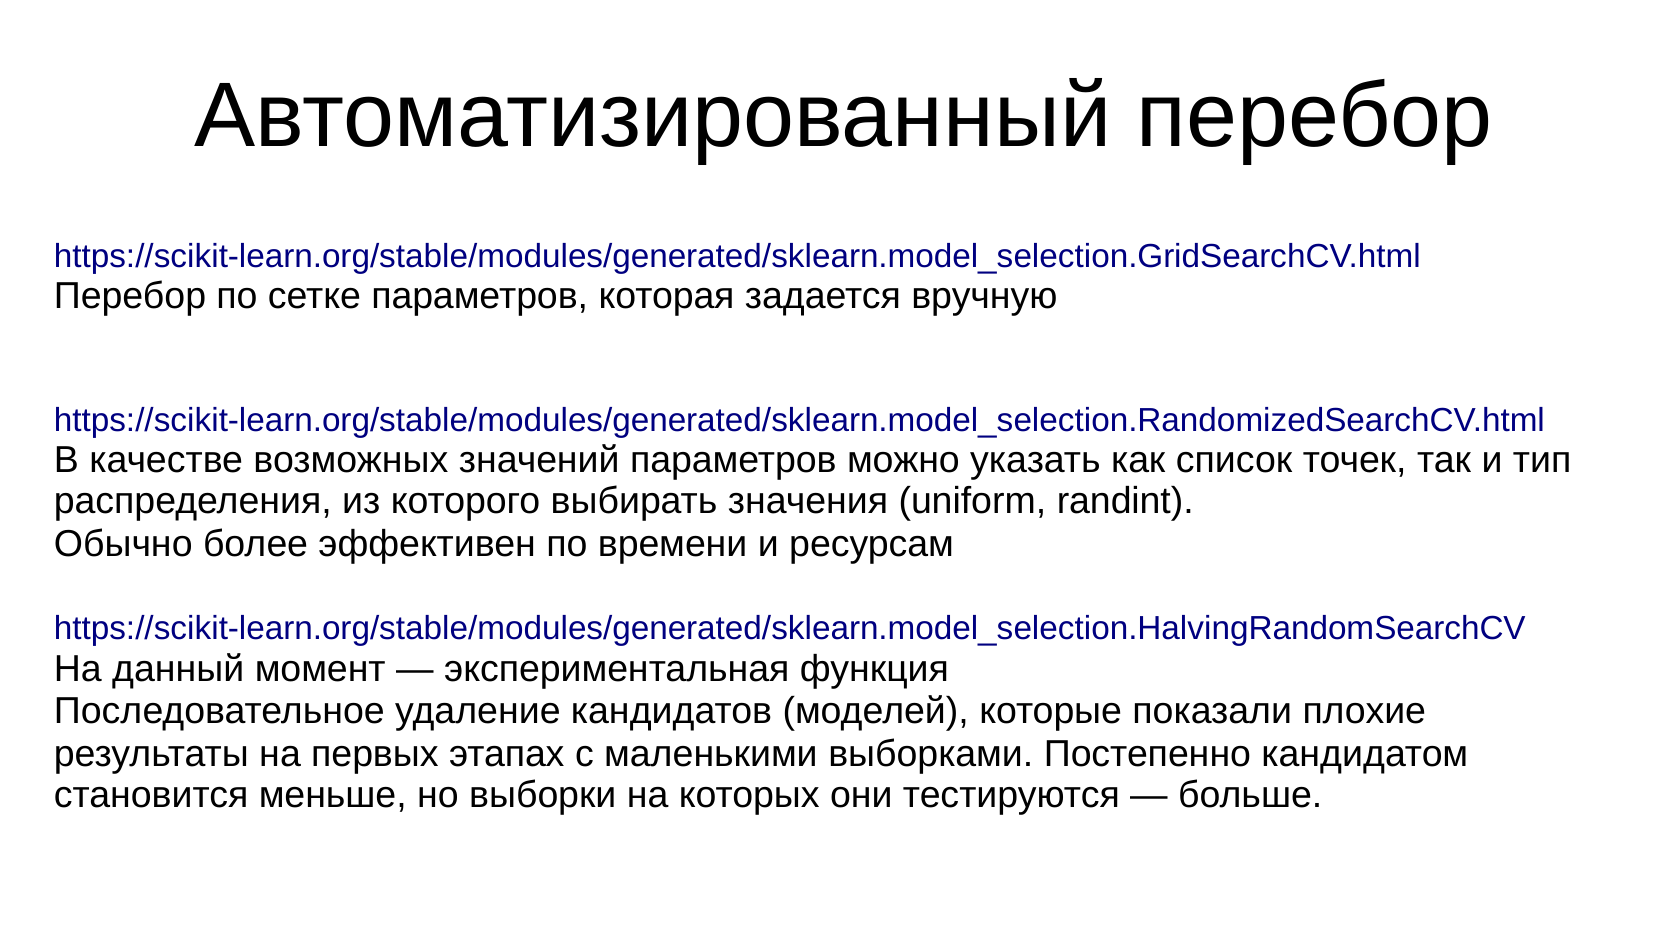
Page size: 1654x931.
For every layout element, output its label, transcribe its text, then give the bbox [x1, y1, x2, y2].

title Автоматизированный перебор [82, 37, 1571, 177]
subtitle [29, 177, 1625, 904]
text_box https://scikit-learn.org/stable/modules/generated/sklearn.model_selection.GridSearchCV.html Перебор по сетке параметров, которая задается вручную https://scikit-learn.org/stable/modules/generated/sklearn.model_selection.RandomizedSearchCV.html В качестве возможных значений параметров можно указать как список точек, так и тип распределения, из которого выбирать значения (uniform, randint). Обычно более эффективен по времени и ресурсам https://scikit-learn.org/stable/modules/generated/sklearn.model_selection.HalvingRandomSearchCV На данный момент — экспериментальная функция Последовательное удаление кандидатов (моделей), которые показали плохие результаты на первых этапах с маленькими выборками. Постепенно кандидатом становится меньше, но выборки на которых они тестируются — больше. [39, 230, 1625, 908]
